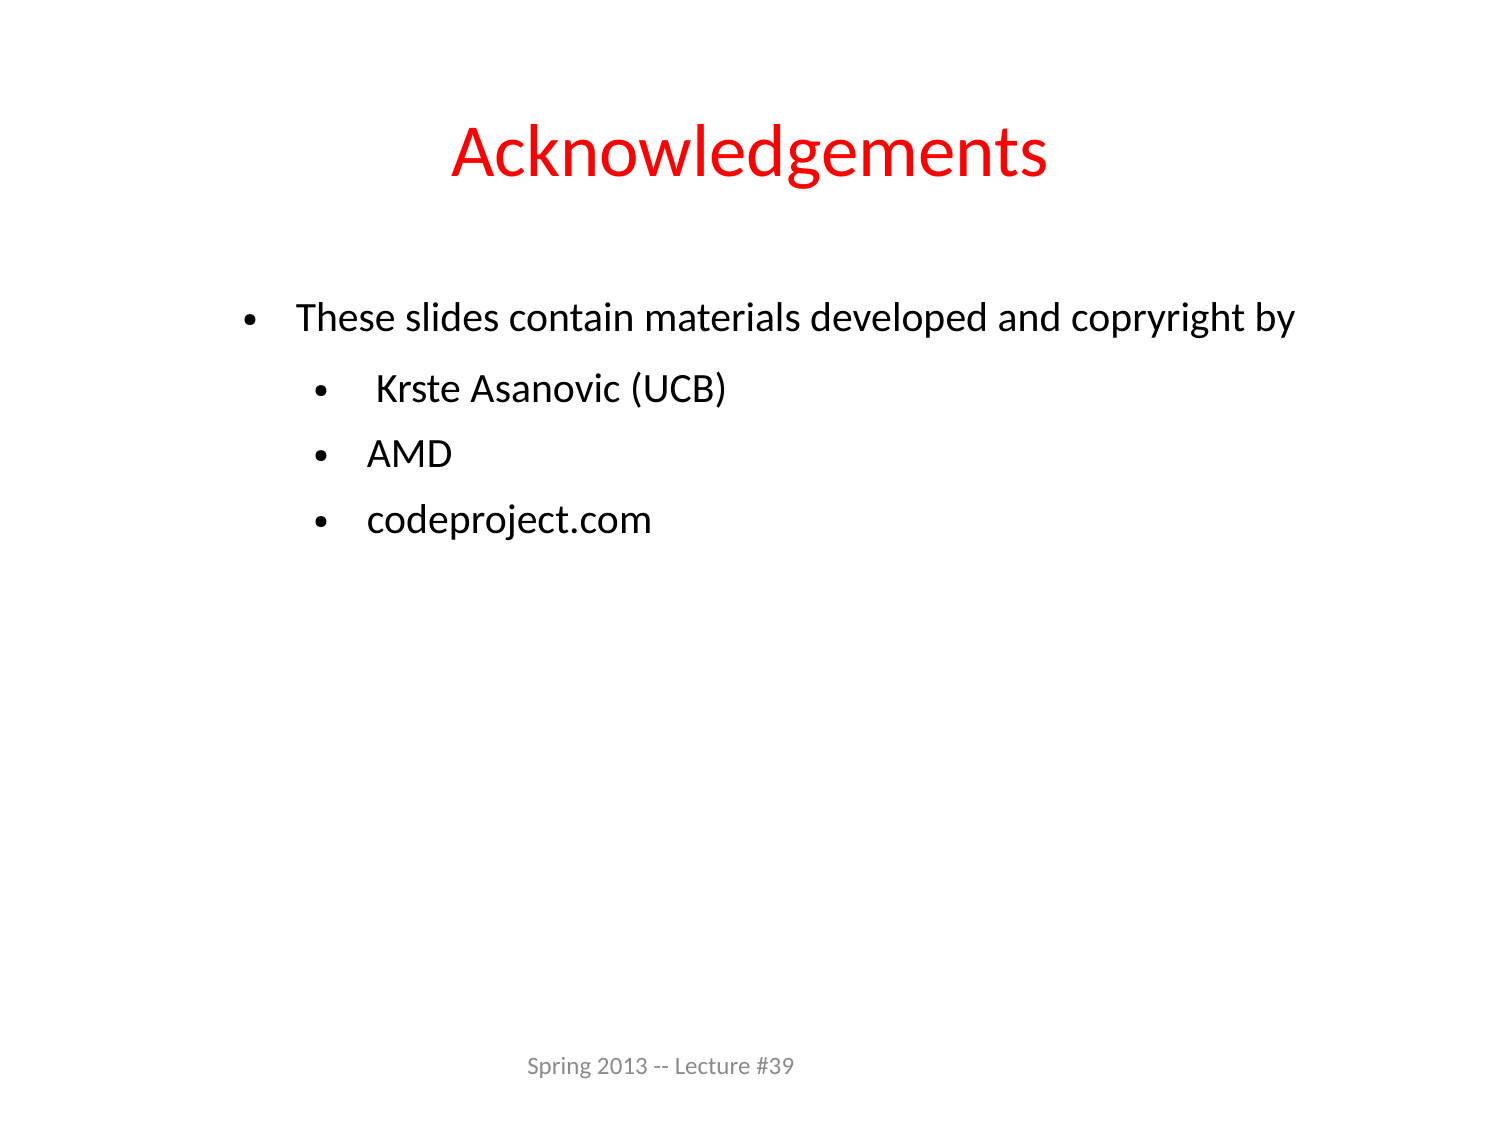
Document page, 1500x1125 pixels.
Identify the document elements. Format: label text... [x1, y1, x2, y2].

list These slides contain materials developed and copryright by Krste Asanovic (UCB) AMD codeproject.com [225, 299, 1313, 1051]
title Acknowledgements [112, 37, 1388, 279]
